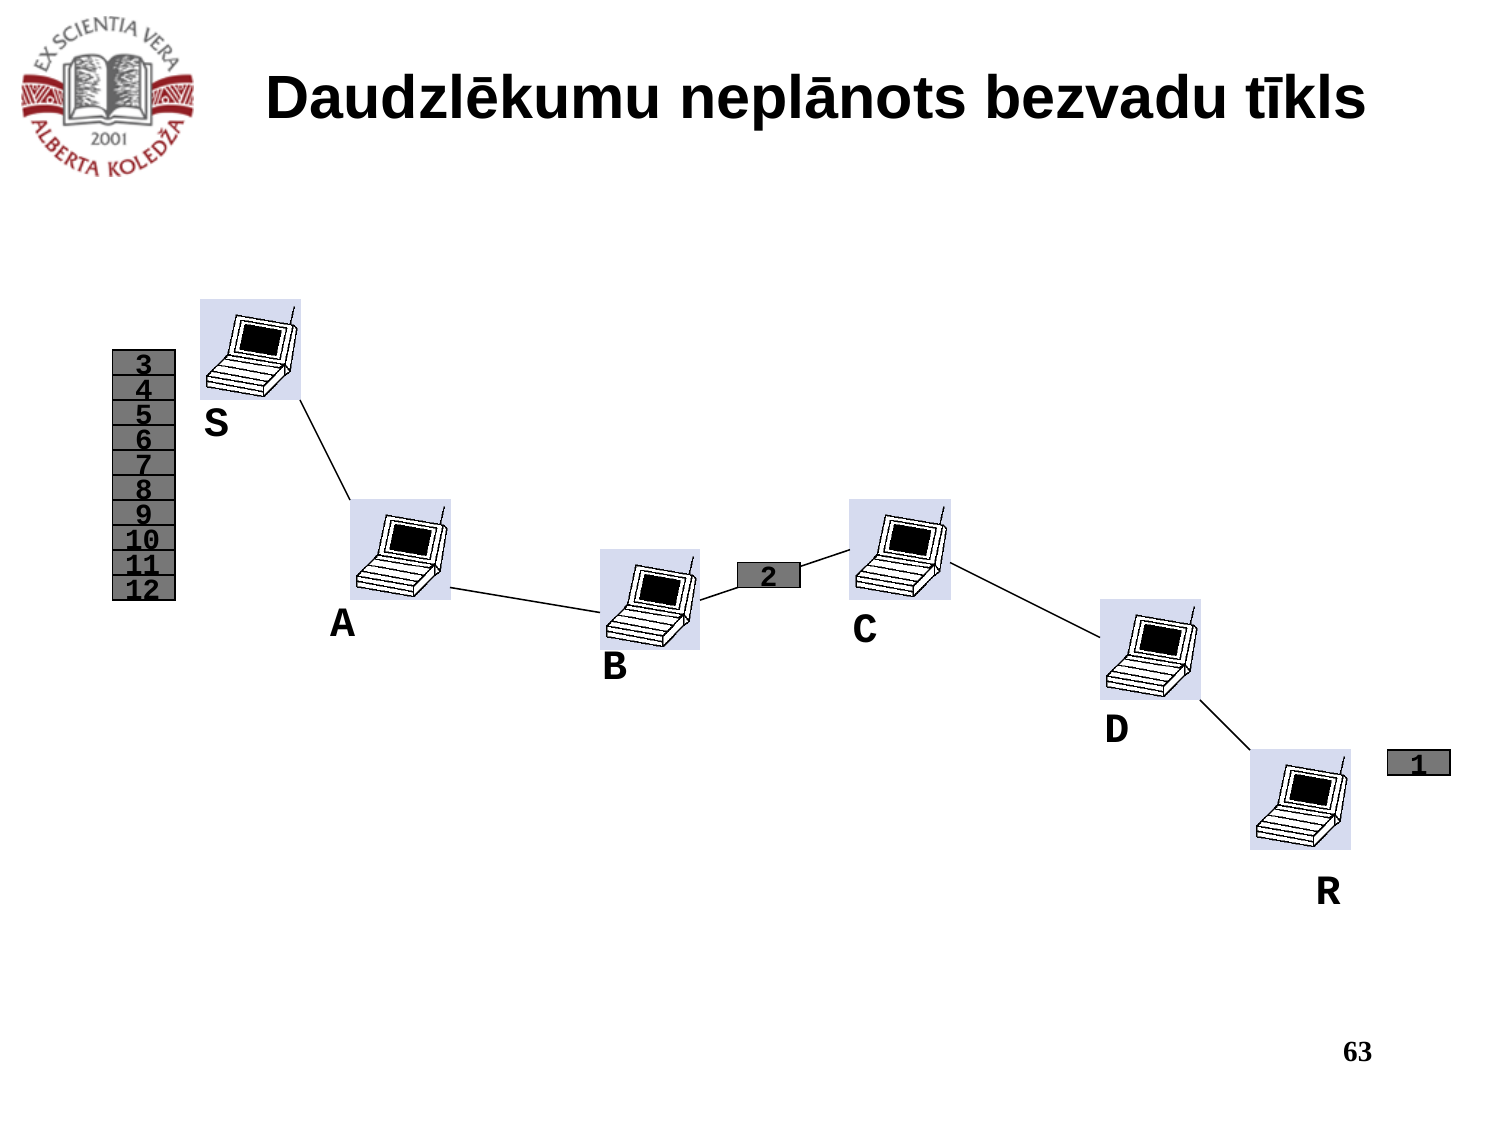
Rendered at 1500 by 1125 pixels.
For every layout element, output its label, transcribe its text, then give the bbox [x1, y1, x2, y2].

title Daudzlēkumu neplānots bezvadu tīkls [187, 44, 1425, 151]
text_box 5 [112, 399, 175, 424]
text_box 11 [112, 549, 175, 574]
text_box 2 [737, 562, 800, 588]
text_box 12 [112, 574, 175, 600]
text_box 4 [112, 374, 175, 399]
text_box 7 [112, 449, 175, 474]
text_box D [1089, 692, 1145, 759]
text_box 10 [148, 533, 154, 546]
text_box 9 [112, 499, 175, 524]
text_box 1 [1387, 749, 1450, 775]
picture [21, 16, 194, 177]
chart [600, 549, 700, 651]
text_box 8 [112, 474, 175, 499]
text_box B [587, 630, 642, 696]
chart [350, 500, 451, 601]
text_box S [189, 387, 244, 454]
chart [200, 299, 301, 400]
chart [1250, 750, 1351, 850]
text_box A [315, 587, 370, 653]
text_box C [837, 592, 893, 659]
chart [1100, 600, 1201, 700]
text_box 6 [112, 424, 175, 449]
text_box <skaitlis> [1074, 1025, 1388, 1101]
chart [849, 500, 951, 601]
text_box 10 [112, 524, 175, 549]
text_box 3 [112, 349, 175, 374]
text_box R [1300, 855, 1356, 921]
